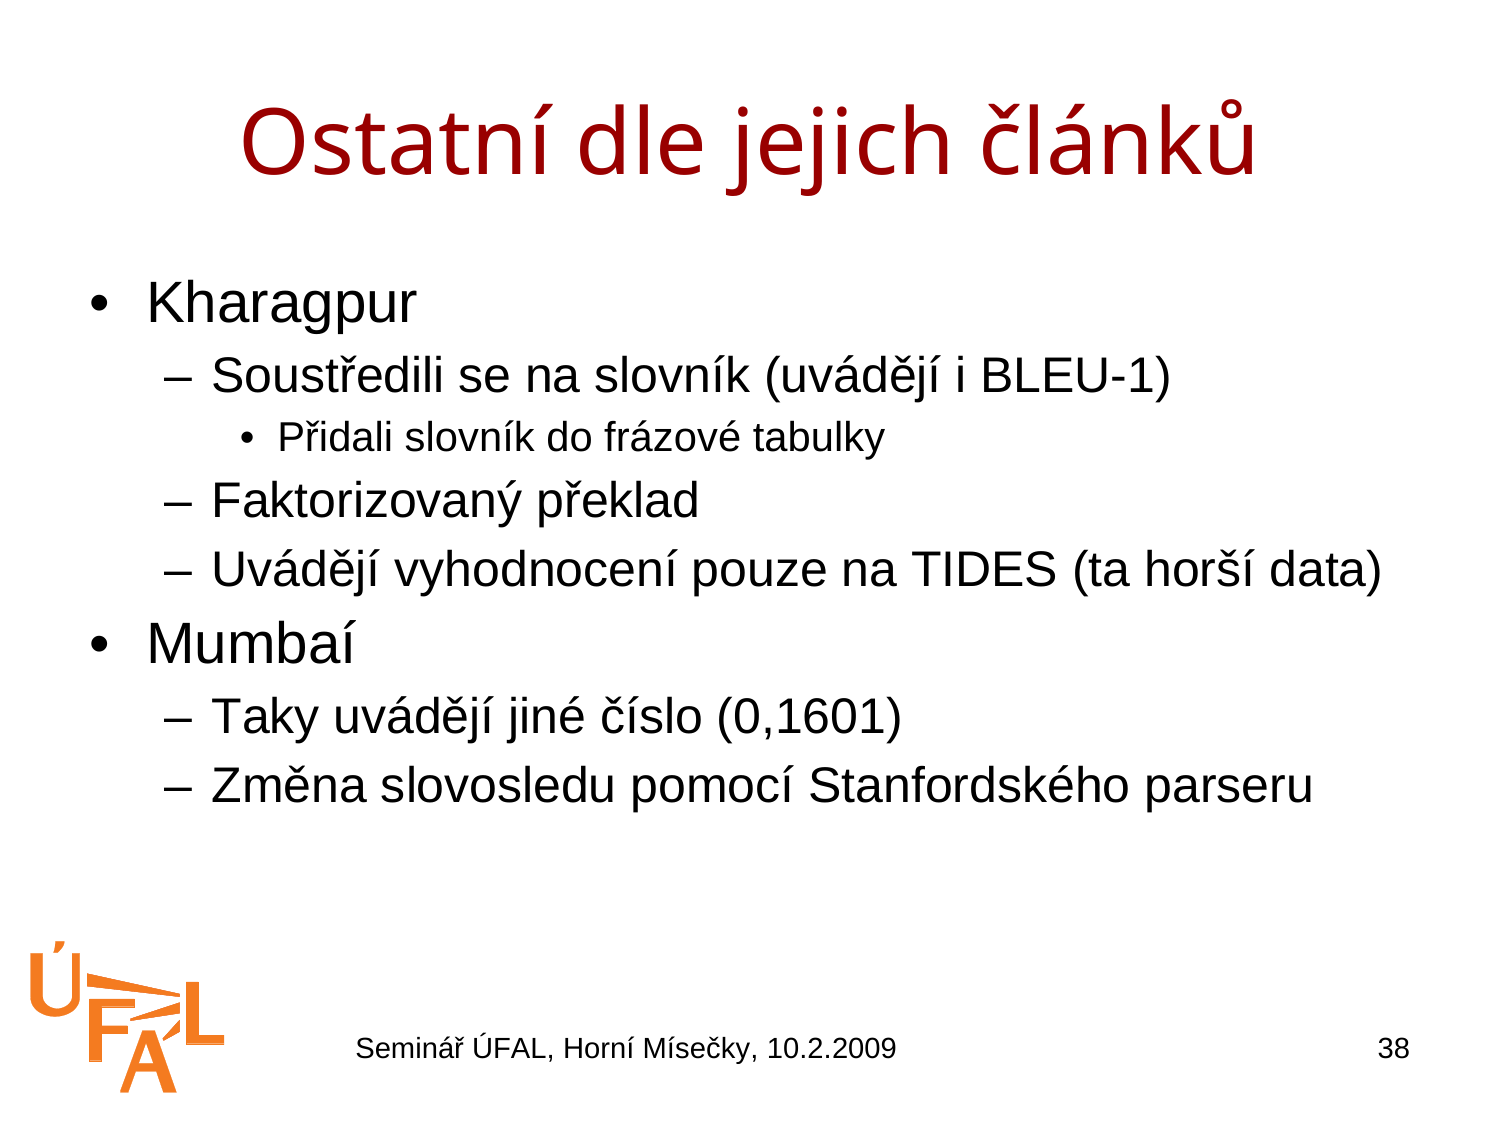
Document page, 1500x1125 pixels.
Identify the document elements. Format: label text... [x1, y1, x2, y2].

title Ostatní dle jejich článků [75, 45, 1426, 233]
list Kharagpur Soustředili se na slovník (uvádějí i BLEU-1) Přidali slovník do frázové tabulky Faktorizovaný překlad Uvádějí vyhodnocení pouze na TIDES (ta horší data) Mumbaí Taky uvádějí jiné číslo (0,1601) Změna slovosledu pomocí Stanfordského parseru [75, 262, 1426, 1006]
